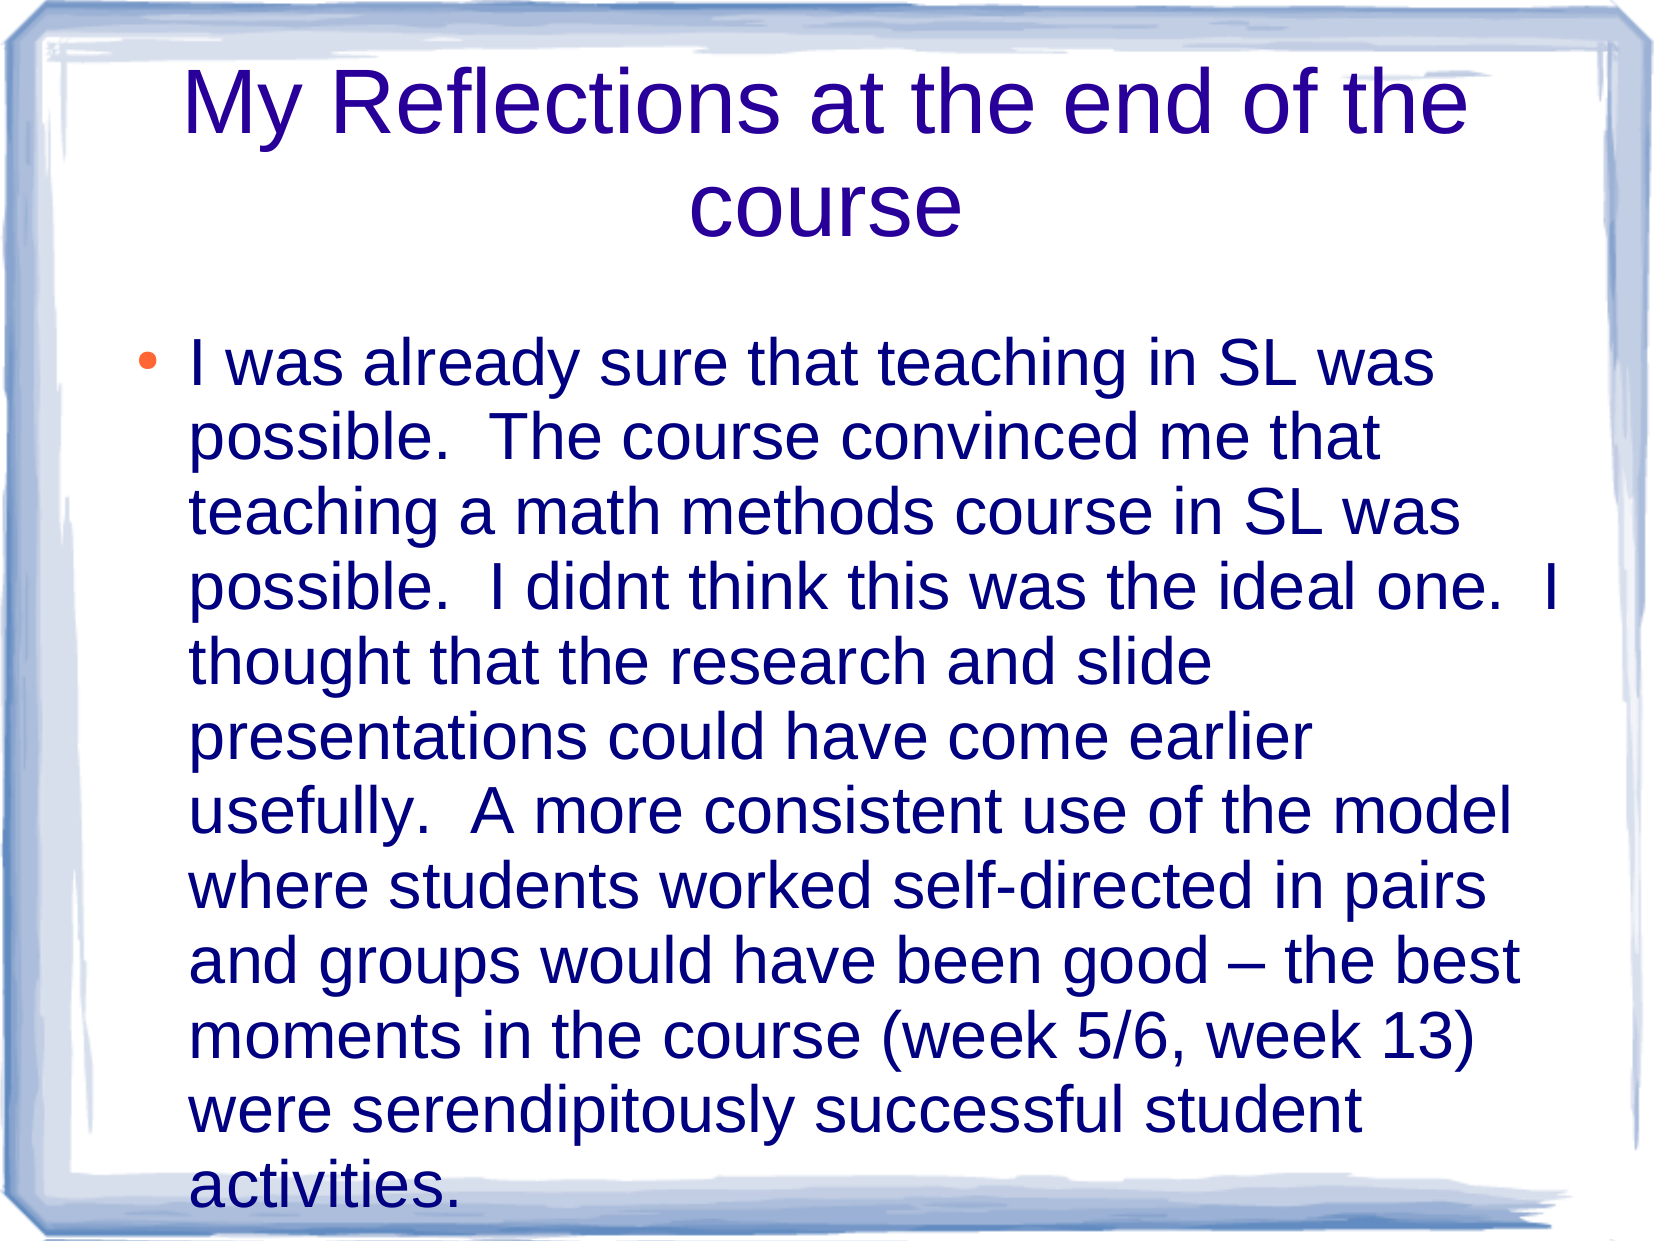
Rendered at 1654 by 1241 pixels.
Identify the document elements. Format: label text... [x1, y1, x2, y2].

picture [0, 0, 1654, 1241]
title My Reflections at the end of the course [82, 50, 1571, 256]
list I was already sure that teaching in SL was possible. The course convinced me that teaching a math methods course in SL was possible. I didnt think this was the ideal one. I thought that the research and slide presentations could have come earlier usefully. A more consistent use of the model where students worked self-directed in pairs and groups would have been good – the best moments in the course (week 5/6, week 13) were serendipitously successful student activities. [118, 324, 1571, 1223]
